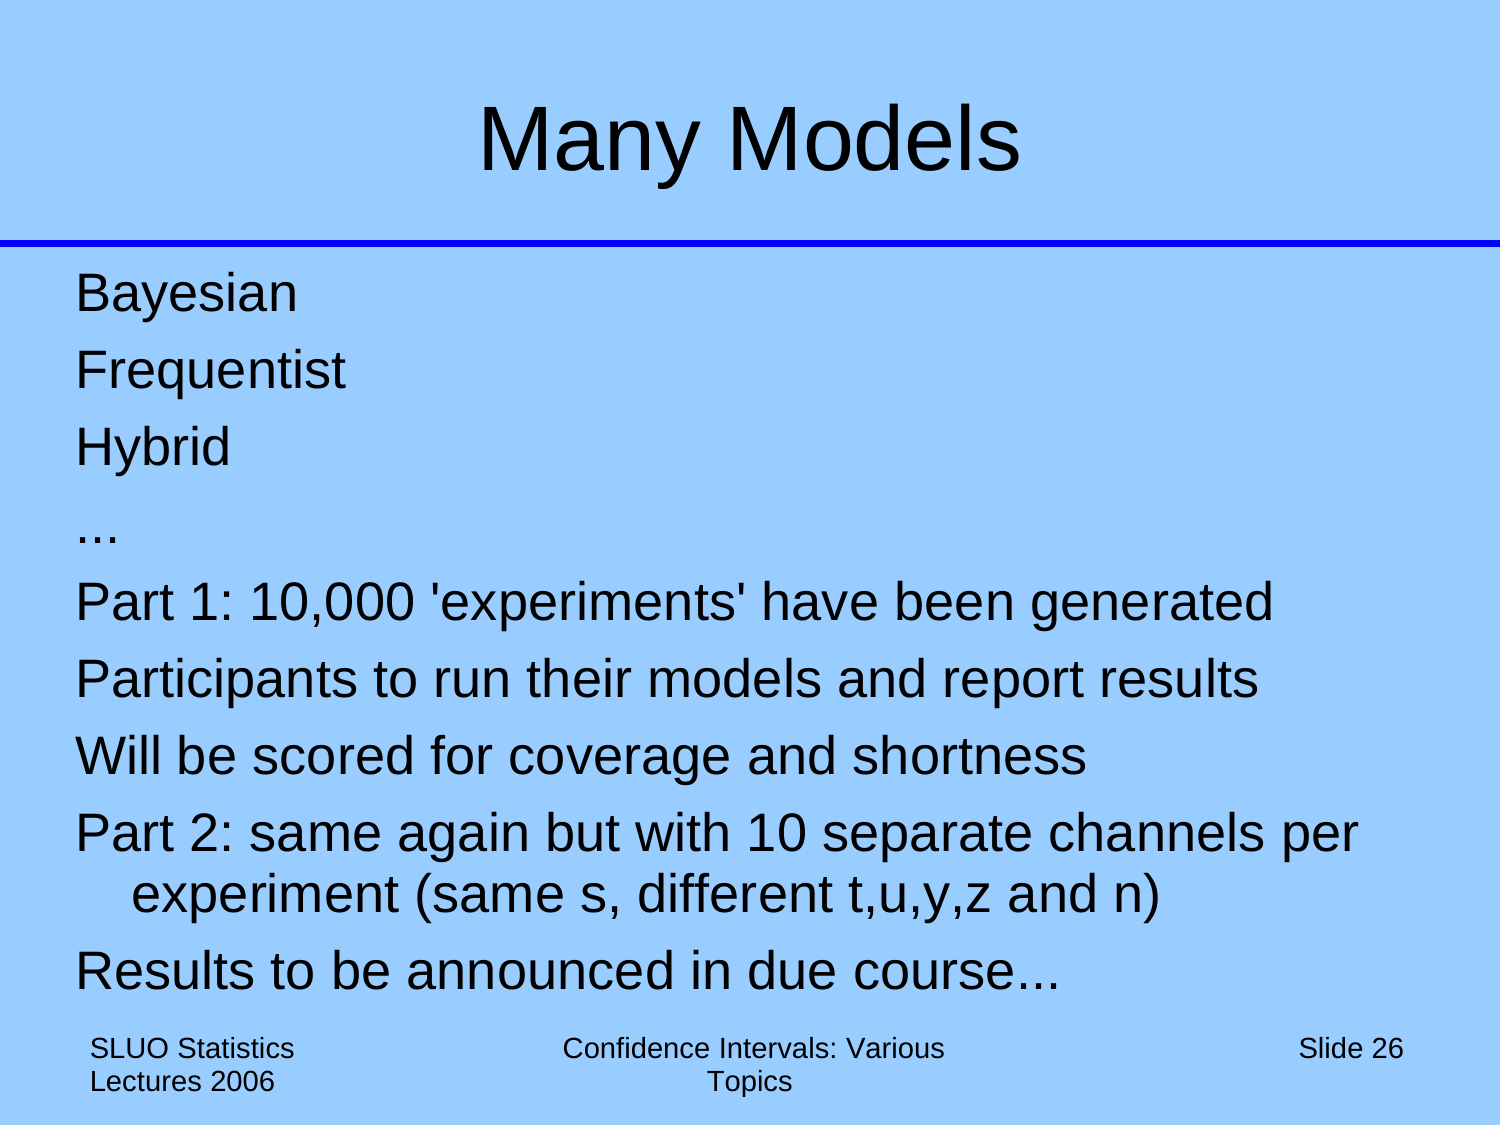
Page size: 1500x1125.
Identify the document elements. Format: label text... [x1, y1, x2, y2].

list Bayesian Frequentist Hybrid ... Part 1: 10,000 'experiments' have been generated Participants to run their models and report results Will be scored for coverage and shortness Part 2: same again but with 10 separate channels per experiment (same s, different t,u,y,z and n) Results to be announced in due course... [75, 262, 1426, 1006]
title Many Models [75, 45, 1426, 233]
